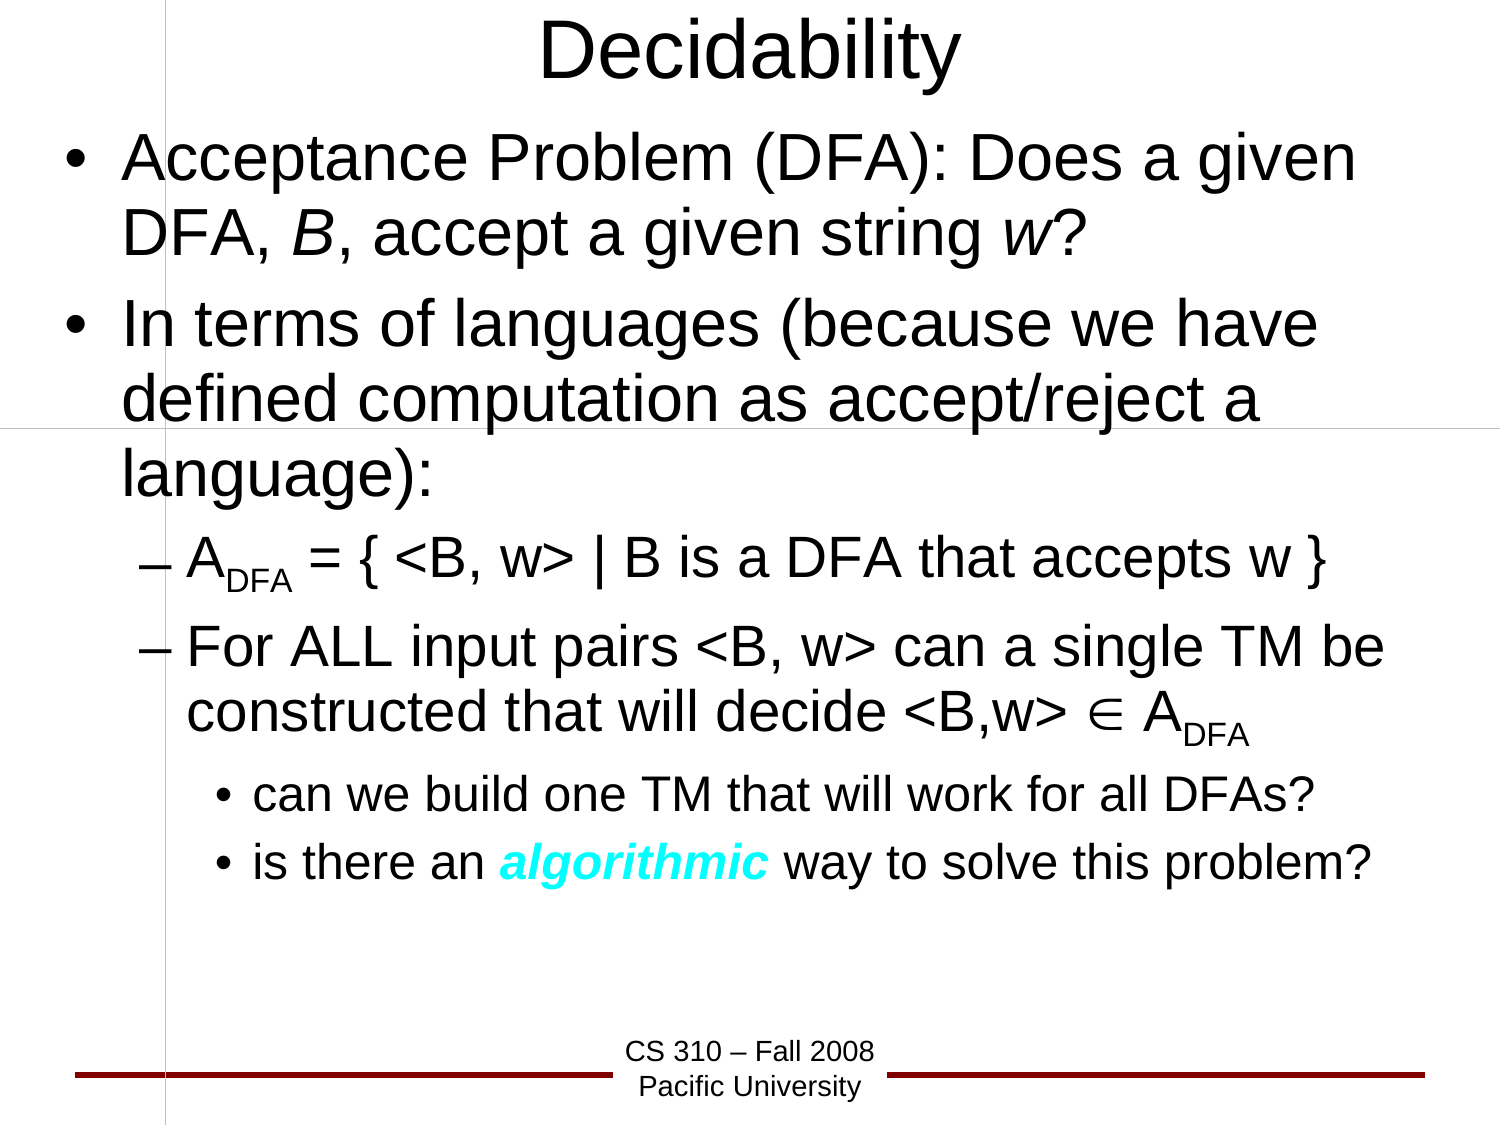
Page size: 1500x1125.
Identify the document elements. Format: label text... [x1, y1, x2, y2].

list Acceptance Problem (DFA): Does a given DFA, B, accept a given string w? In terms of languages (because we have defined computation as accept/reject a language): ADFA = { <B, w> | B is a DFA that accepts w } For ALL input pairs <B, w> can a single TM be constructed that will decide <B,w>  ADFA can we build one TM that will work for all DFAs? is there an algorithmic way to solve this problem? [50, 112, 1463, 1001]
title Decidability [112, 0, 1388, 105]
